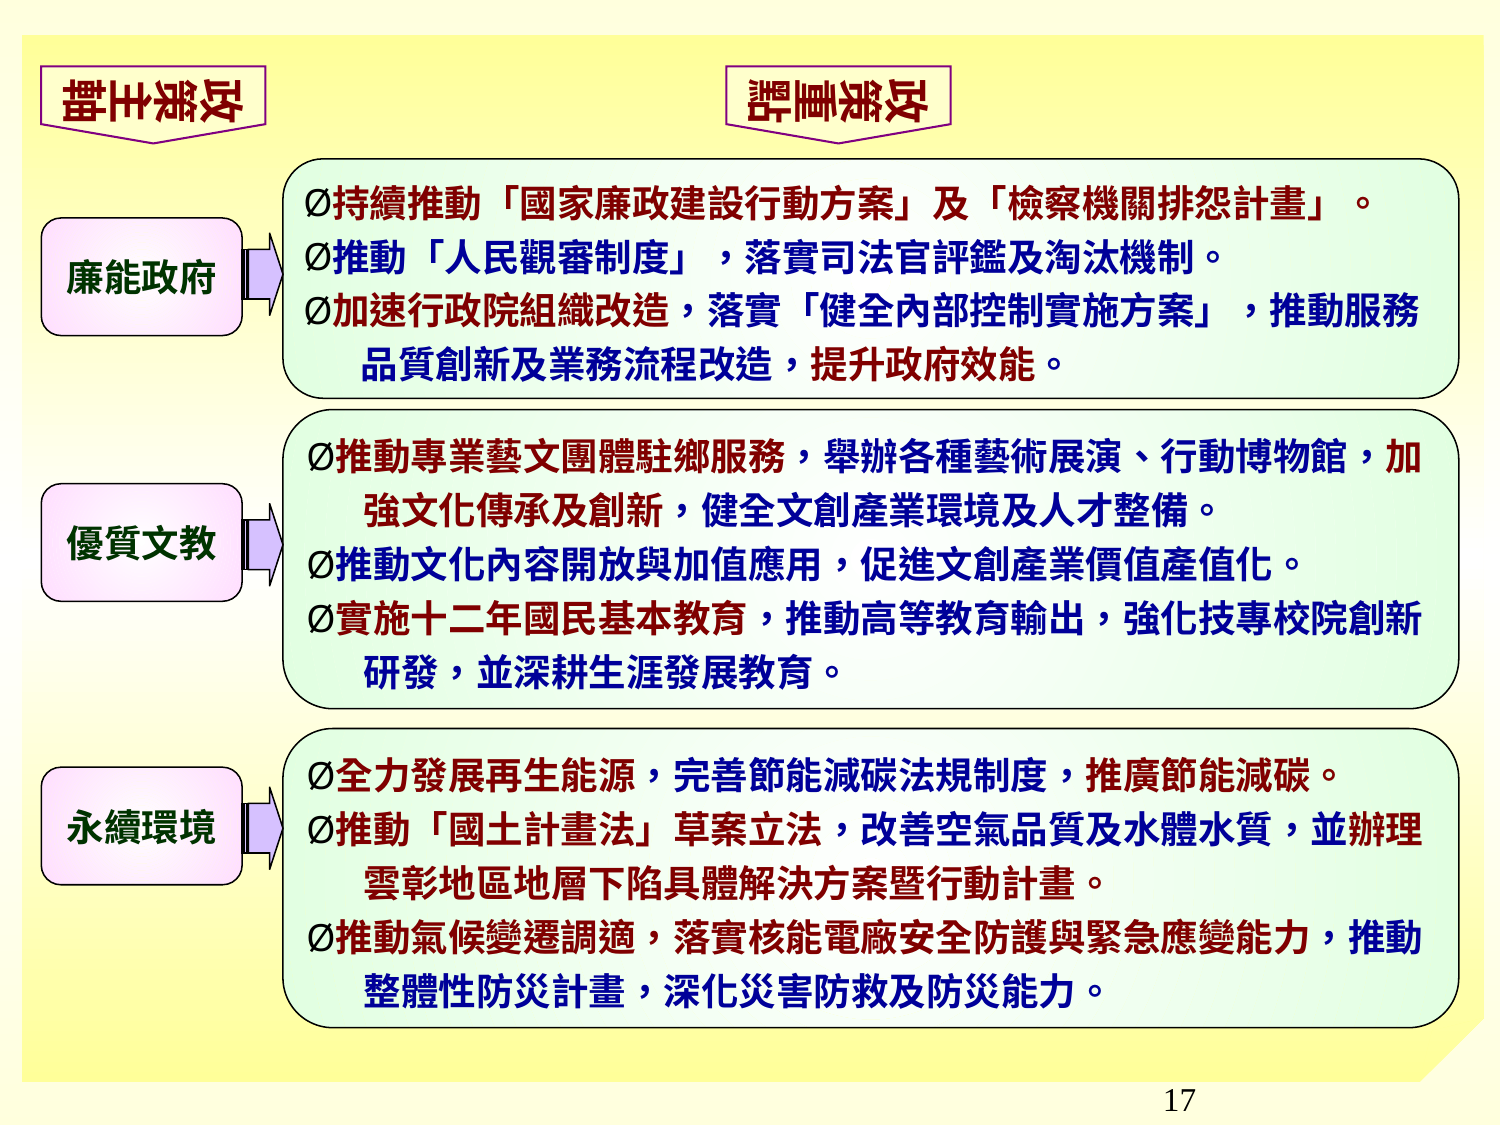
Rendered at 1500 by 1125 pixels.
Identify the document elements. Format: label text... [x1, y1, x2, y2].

text_box 推動專業藝文團體駐鄉服務，舉辦各種藝術展演、行動博物館，加強文化傳承及創新，健全文創產業環境及人才整備。 推動文化內容開放與加值應用，促進文創產業價值產值化。 實施十二年國民基本教育，推動高等教育輸出，強化技專校院創新研發，並深耕生涯發展教育。 [282, 409, 1459, 709]
text_box 優質文教 [41, 483, 243, 602]
text_box 持續推動「國家廉政建設行動方案」及「檢察機關排怨計畫」。 推動「人民觀審制度」，落實司法官評鑑及淘汰機制。 加速行政院組織改造，落實「健全內部控制實施方案」，推動服務品質創新及業務流程改造，提升政府效能。 [282, 158, 1459, 399]
text_box [21, 34, 1484, 1083]
text_box 廉能政府 [41, 217, 243, 336]
text_box 17 [1147, 1070, 1498, 1125]
text_box 政策重點 [726, 66, 951, 144]
text_box 政策主軸 [41, 66, 266, 144]
text_box 永續環境 [41, 767, 243, 885]
text_box 全力發展再生能源，完善節能減碳法規制度，推廣節能減碳。 推動「國土計畫法」草案立法，改善空氣品質及水體水質，並辦理雲彰地區地層下陷具體解決方案暨行動計畫。 推動氣候變遷調適，落實核能電廠安全防護與緊急應變能力，推動整體性防災計畫，深化災害防救及防災能力。 [282, 728, 1459, 1028]
